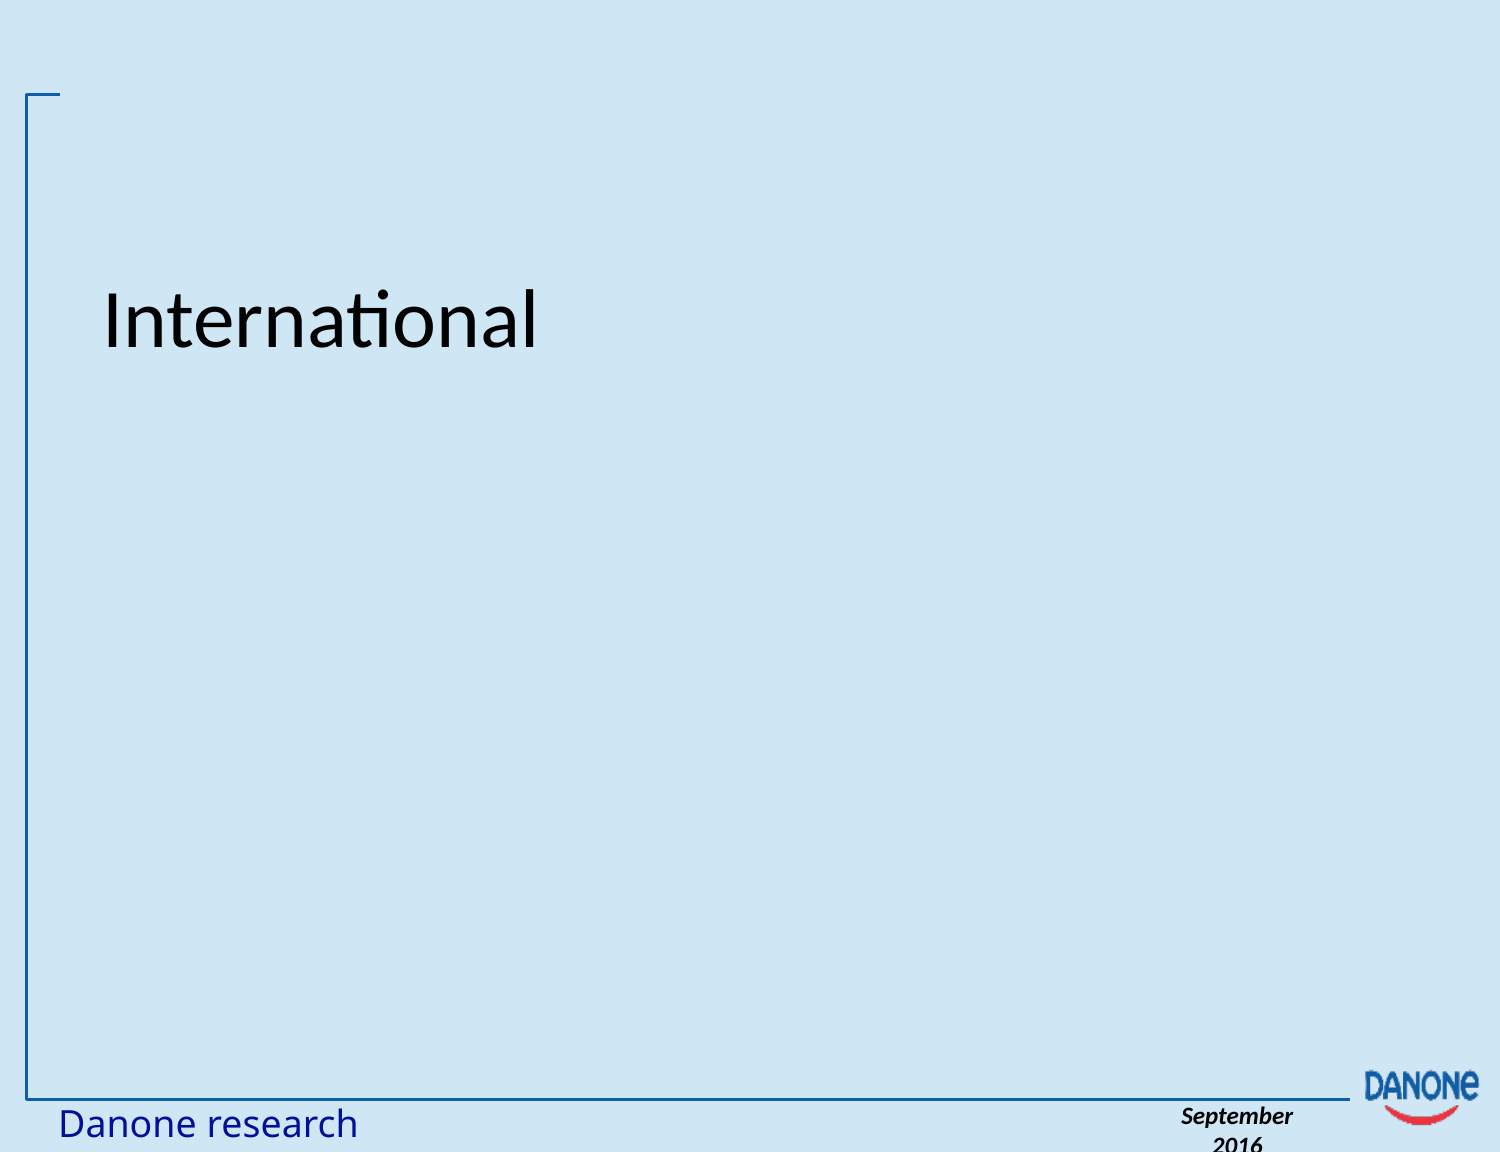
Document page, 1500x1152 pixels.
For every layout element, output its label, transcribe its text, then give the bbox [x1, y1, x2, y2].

picture [1362, 1067, 1482, 1130]
text_box September 2016 [1147, 1092, 1327, 1152]
text_box Danone research [43, 1092, 392, 1152]
text_box International [87, 257, 1475, 372]
